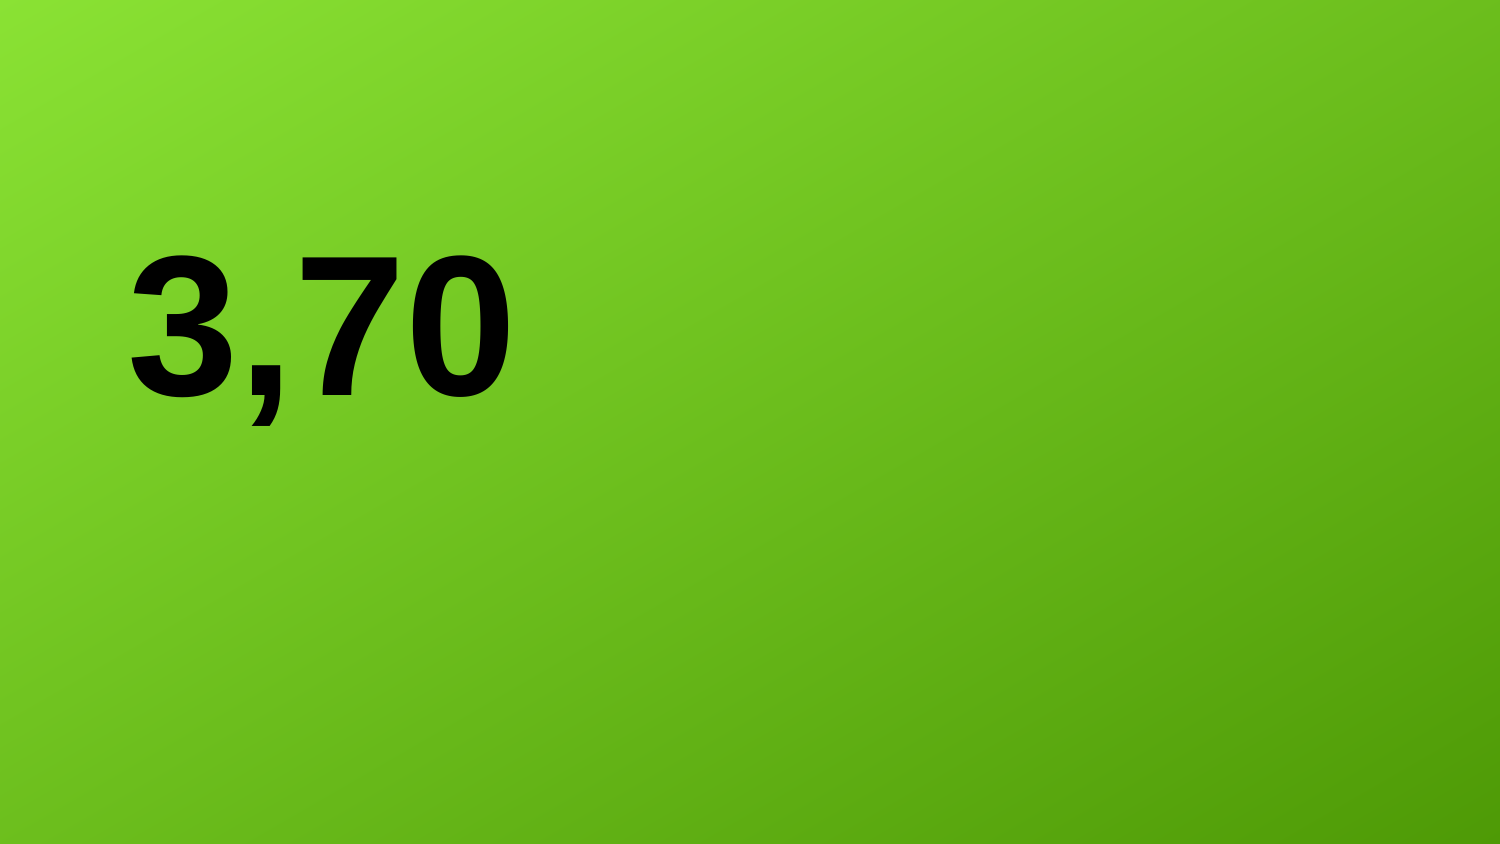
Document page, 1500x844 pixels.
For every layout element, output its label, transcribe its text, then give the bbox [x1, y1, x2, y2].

title 3,70 [112, 259, 1388, 450]
